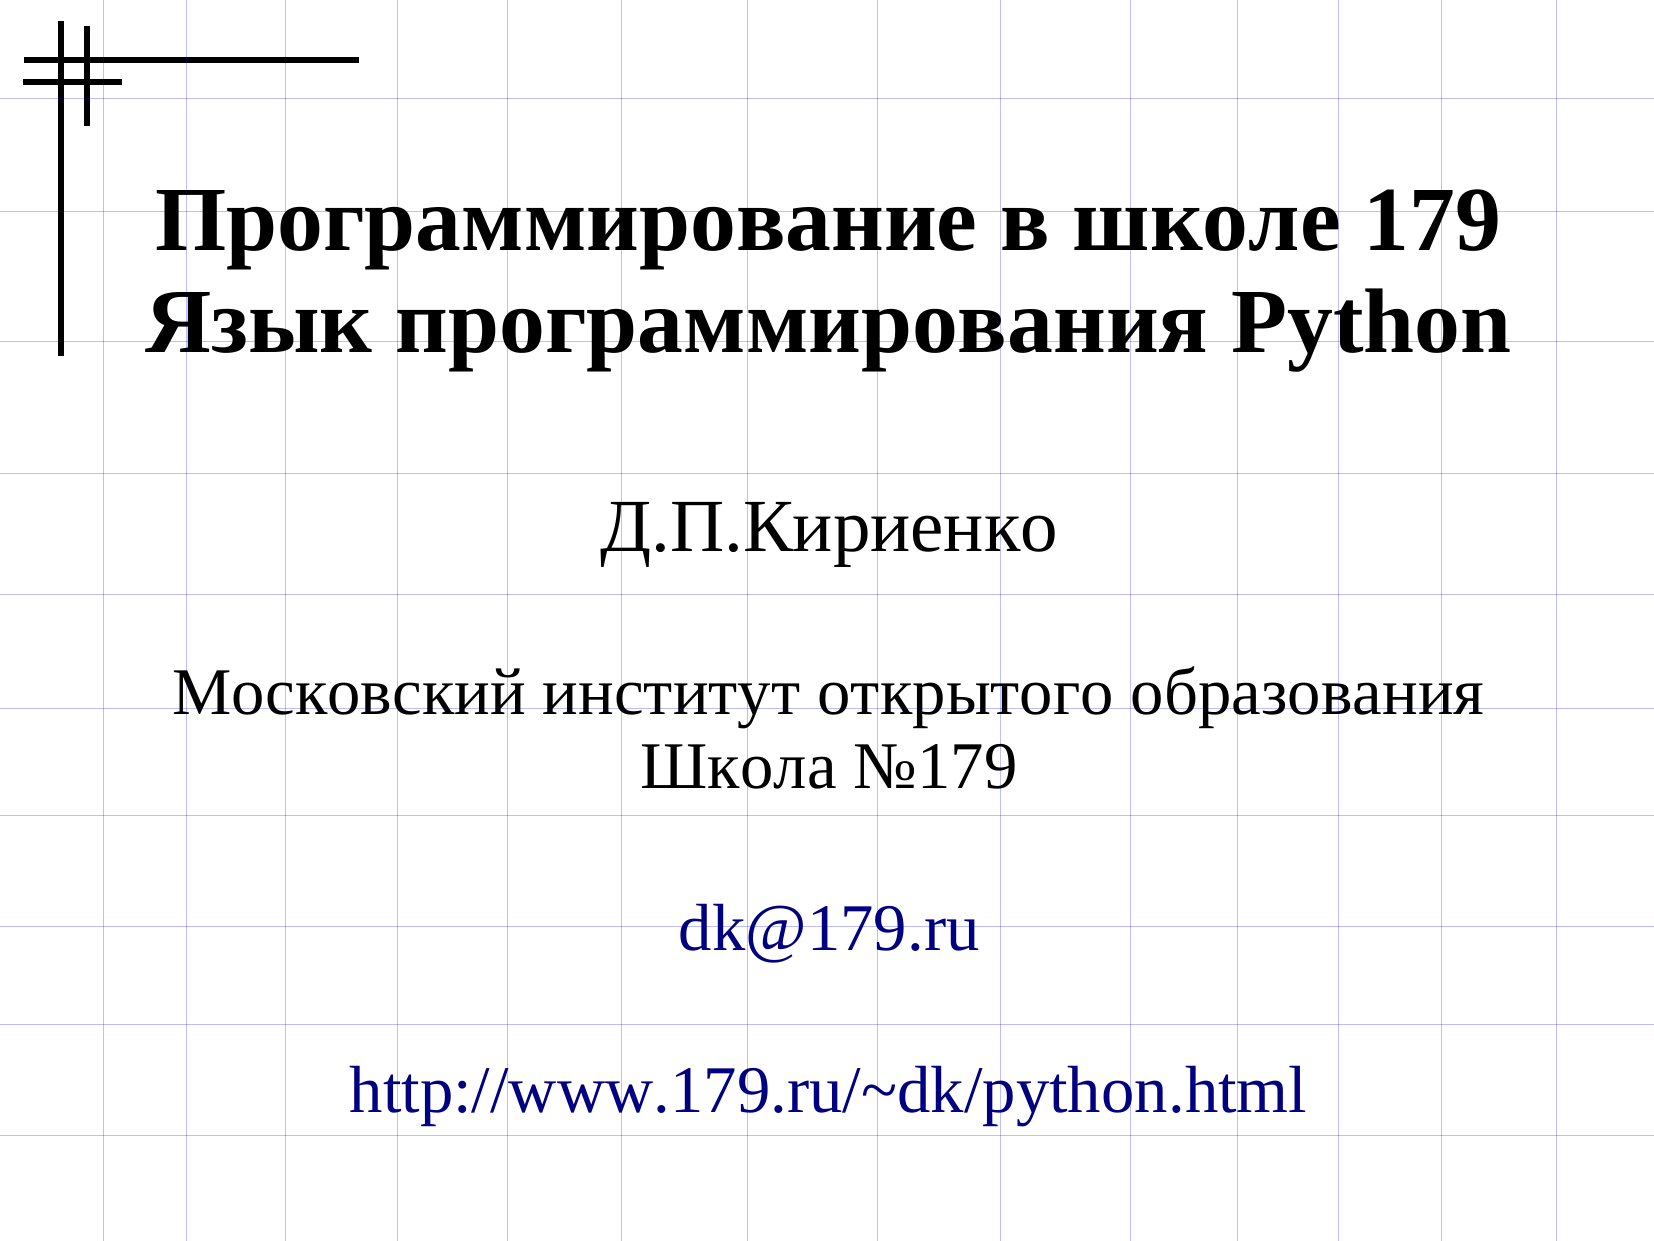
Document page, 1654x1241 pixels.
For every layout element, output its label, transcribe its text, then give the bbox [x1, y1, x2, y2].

subtitle Д.П.Кириенко Московский институт открытого образования Школа №179 dk@179.ru http://www.179.ru/~dk/python.html [123, 458, 1536, 1241]
title Программирование в школе 179 Язык программирования Python [123, 166, 1536, 374]
